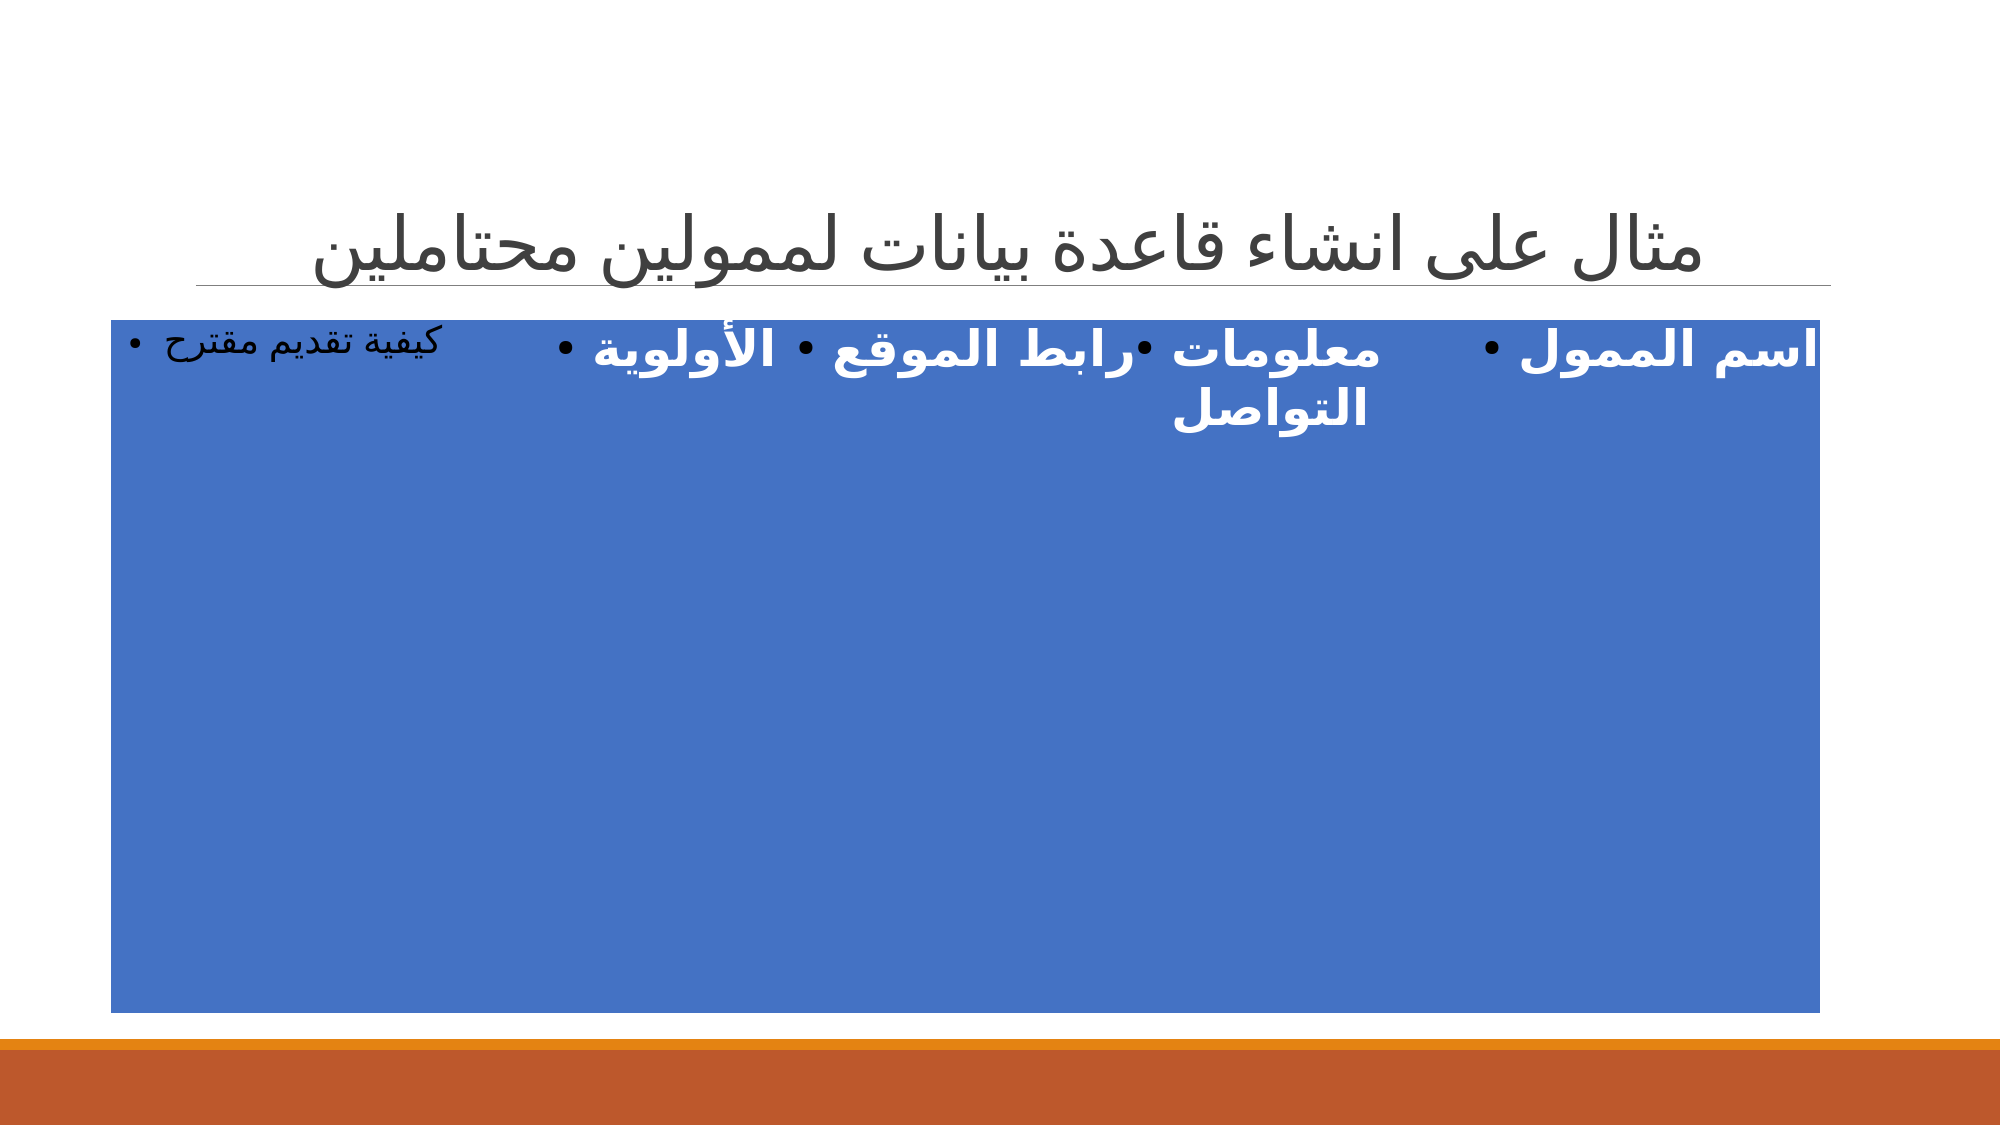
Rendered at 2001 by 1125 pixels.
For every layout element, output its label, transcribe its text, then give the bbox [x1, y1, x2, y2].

table_cell [1136, 461, 1478, 732]
table_cell [1478, 732, 1820, 873]
table_cell [111, 461, 452, 732]
table_cell [1478, 461, 1820, 732]
table_cell [794, 461, 1136, 732]
table_cell [794, 873, 1136, 1013]
table_cell [452, 732, 794, 873]
table_cell [1478, 873, 1820, 1013]
table_header اسم الممول [1478, 320, 1820, 461]
table_cell [111, 732, 452, 873]
table_cell [1136, 732, 1478, 873]
table_header معلومات التواصل [1136, 320, 1478, 461]
table_cell [1136, 873, 1478, 1013]
table_cell [794, 732, 1136, 873]
table_header الأولوية [452, 320, 794, 461]
title مثال على انشاء قاعدة بيانات لممولين محتاملين [295, 162, 1862, 294]
table_cell [111, 873, 452, 1013]
table_header كيفية تقديم مقترح [111, 320, 452, 461]
table_cell [452, 873, 794, 1013]
table_header رابط الموقع [794, 320, 1136, 461]
table_cell [452, 461, 794, 732]
